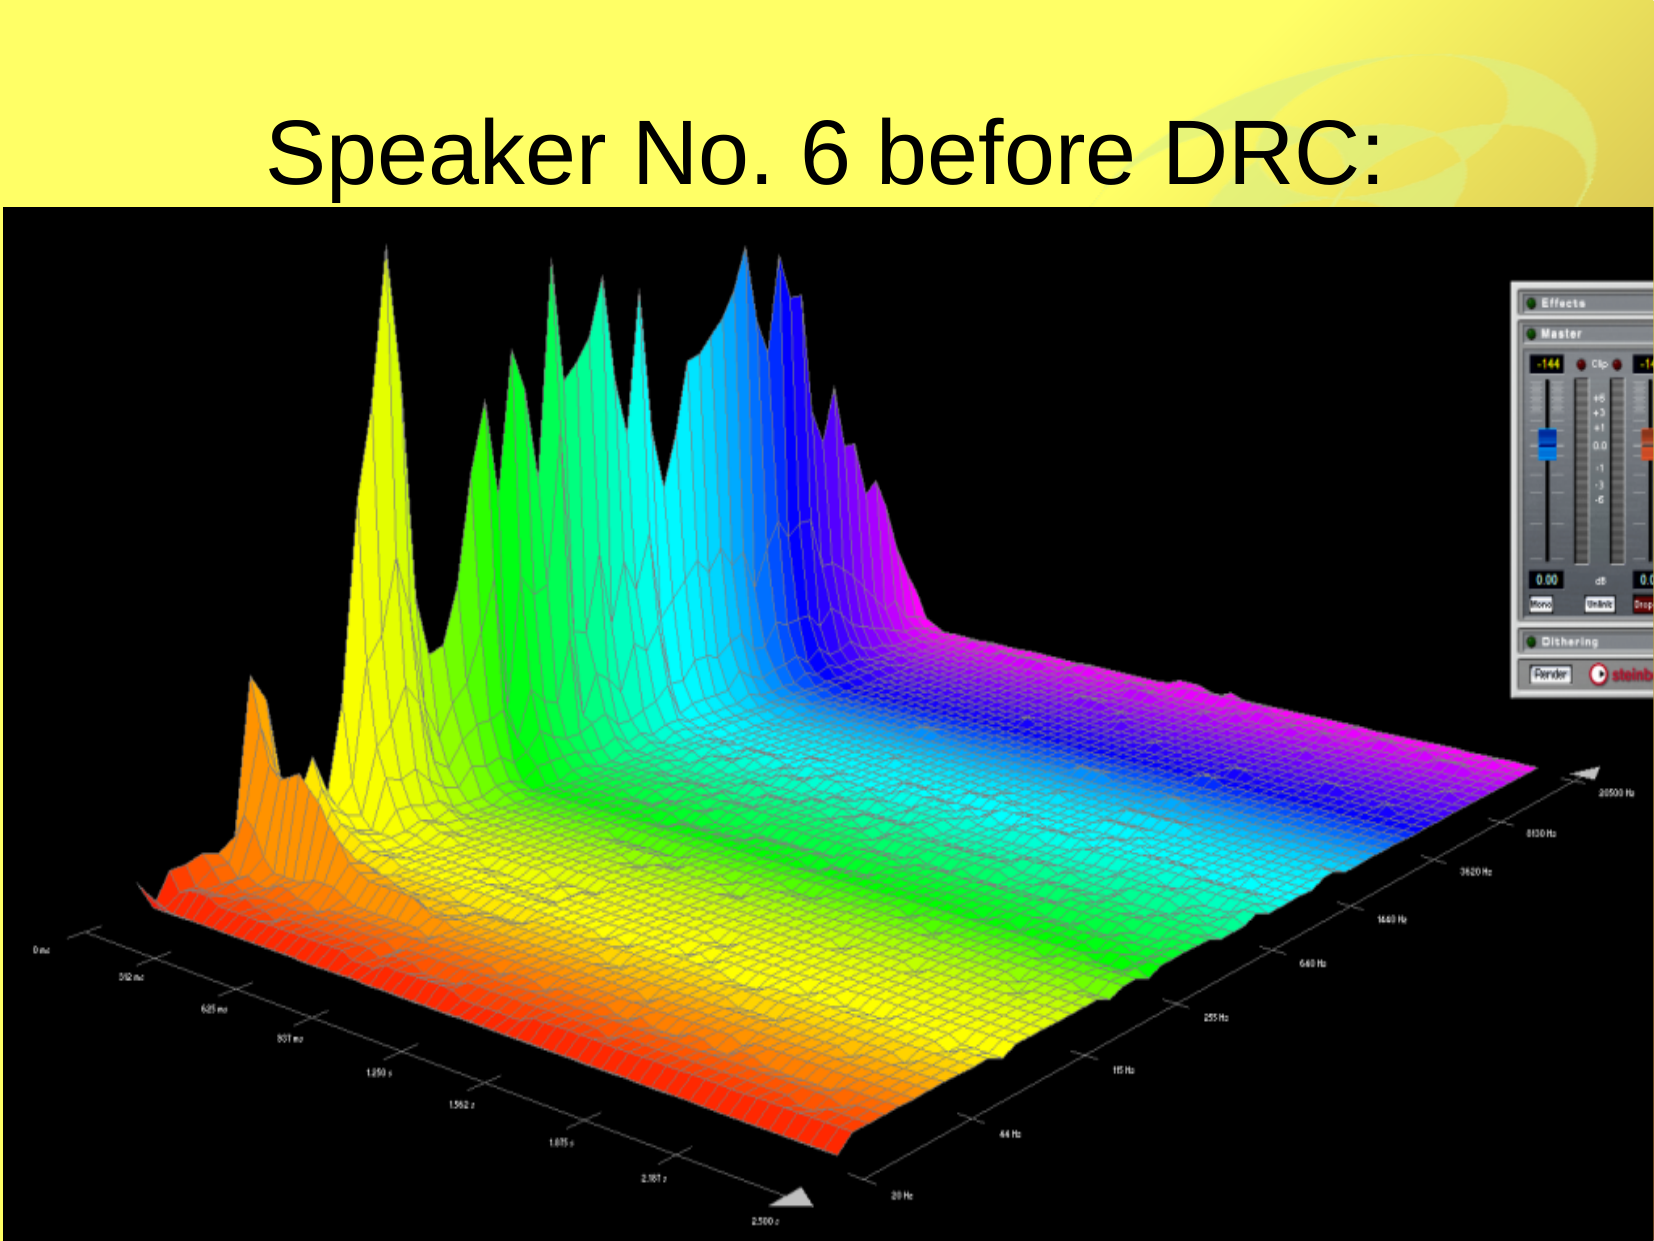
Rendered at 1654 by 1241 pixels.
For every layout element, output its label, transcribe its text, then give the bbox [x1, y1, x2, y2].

title Speaker No. 6 before DRC: [82, 49, 1571, 207]
picture [3, 207, 1654, 1241]
